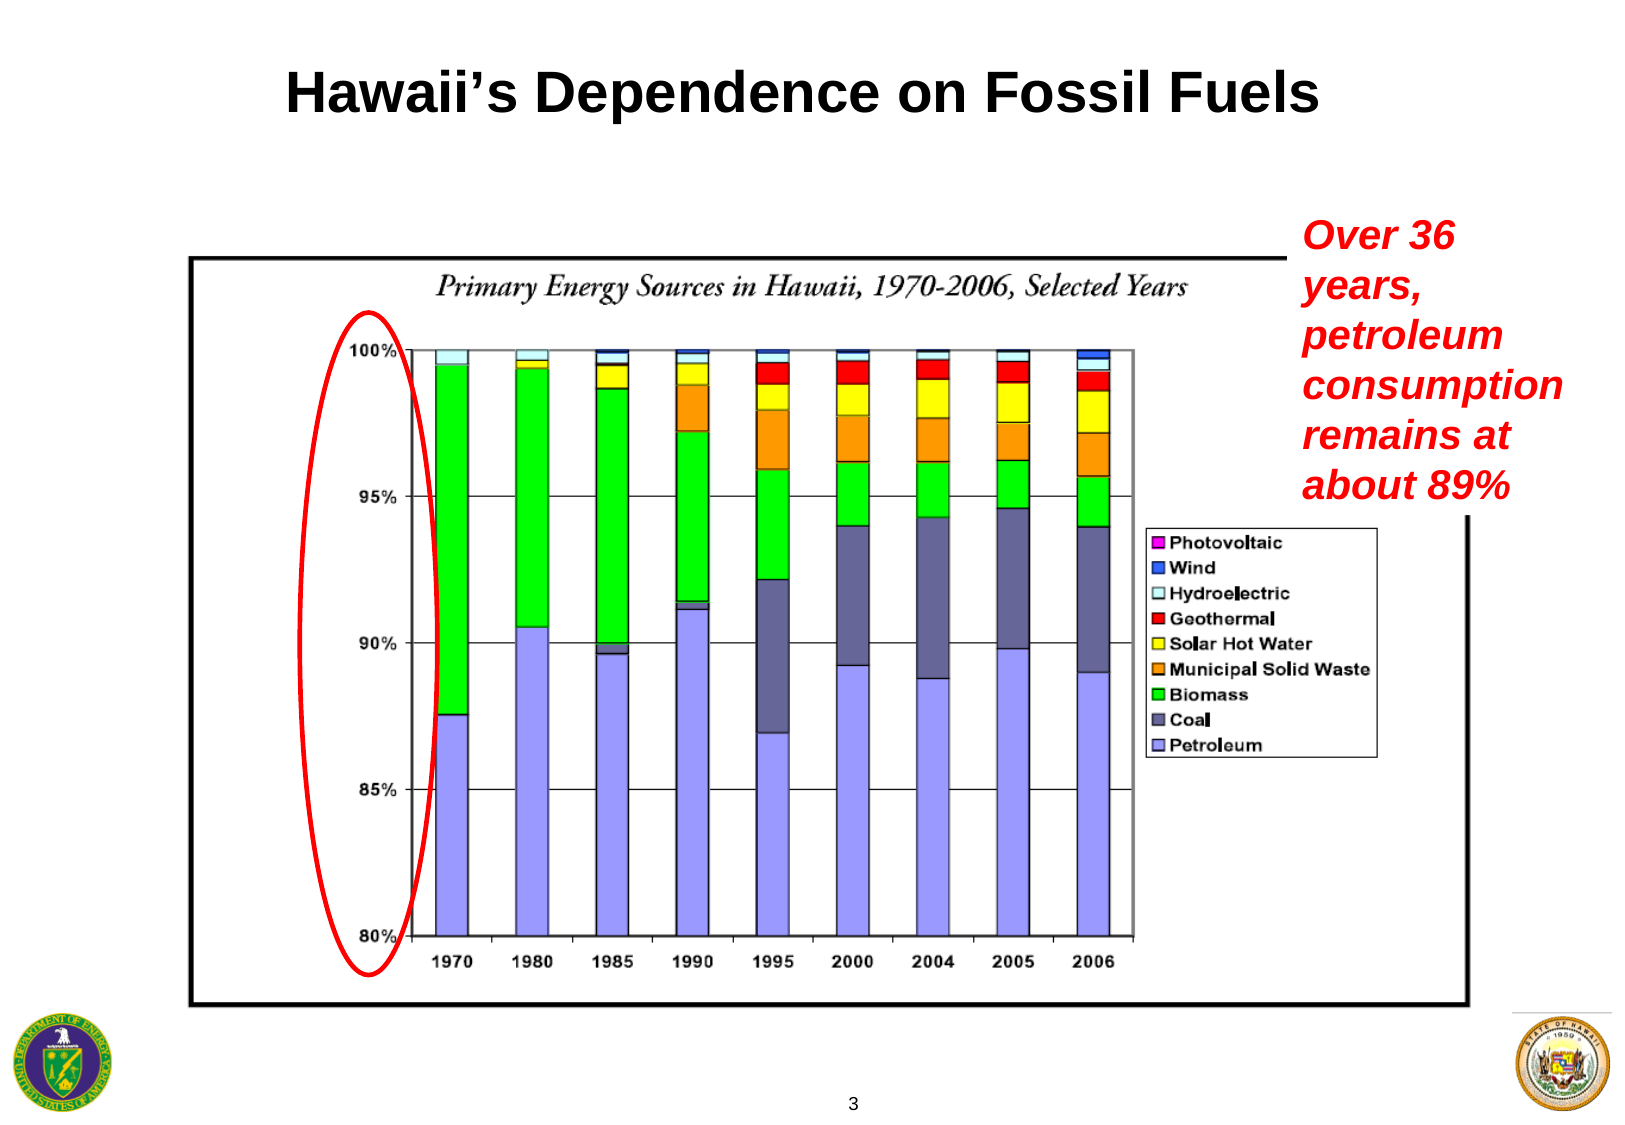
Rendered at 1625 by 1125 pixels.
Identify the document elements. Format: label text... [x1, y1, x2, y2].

text_box Over 36 years, petroleum consumption remains at about 89% [1287, 199, 1588, 516]
picture [12, 1012, 113, 1113]
picture [1512, 1012, 1612, 1113]
title Hawaii’s Dependence on Fossil Fuels [74, 62, 1549, 200]
picture [183, 249, 1479, 1013]
